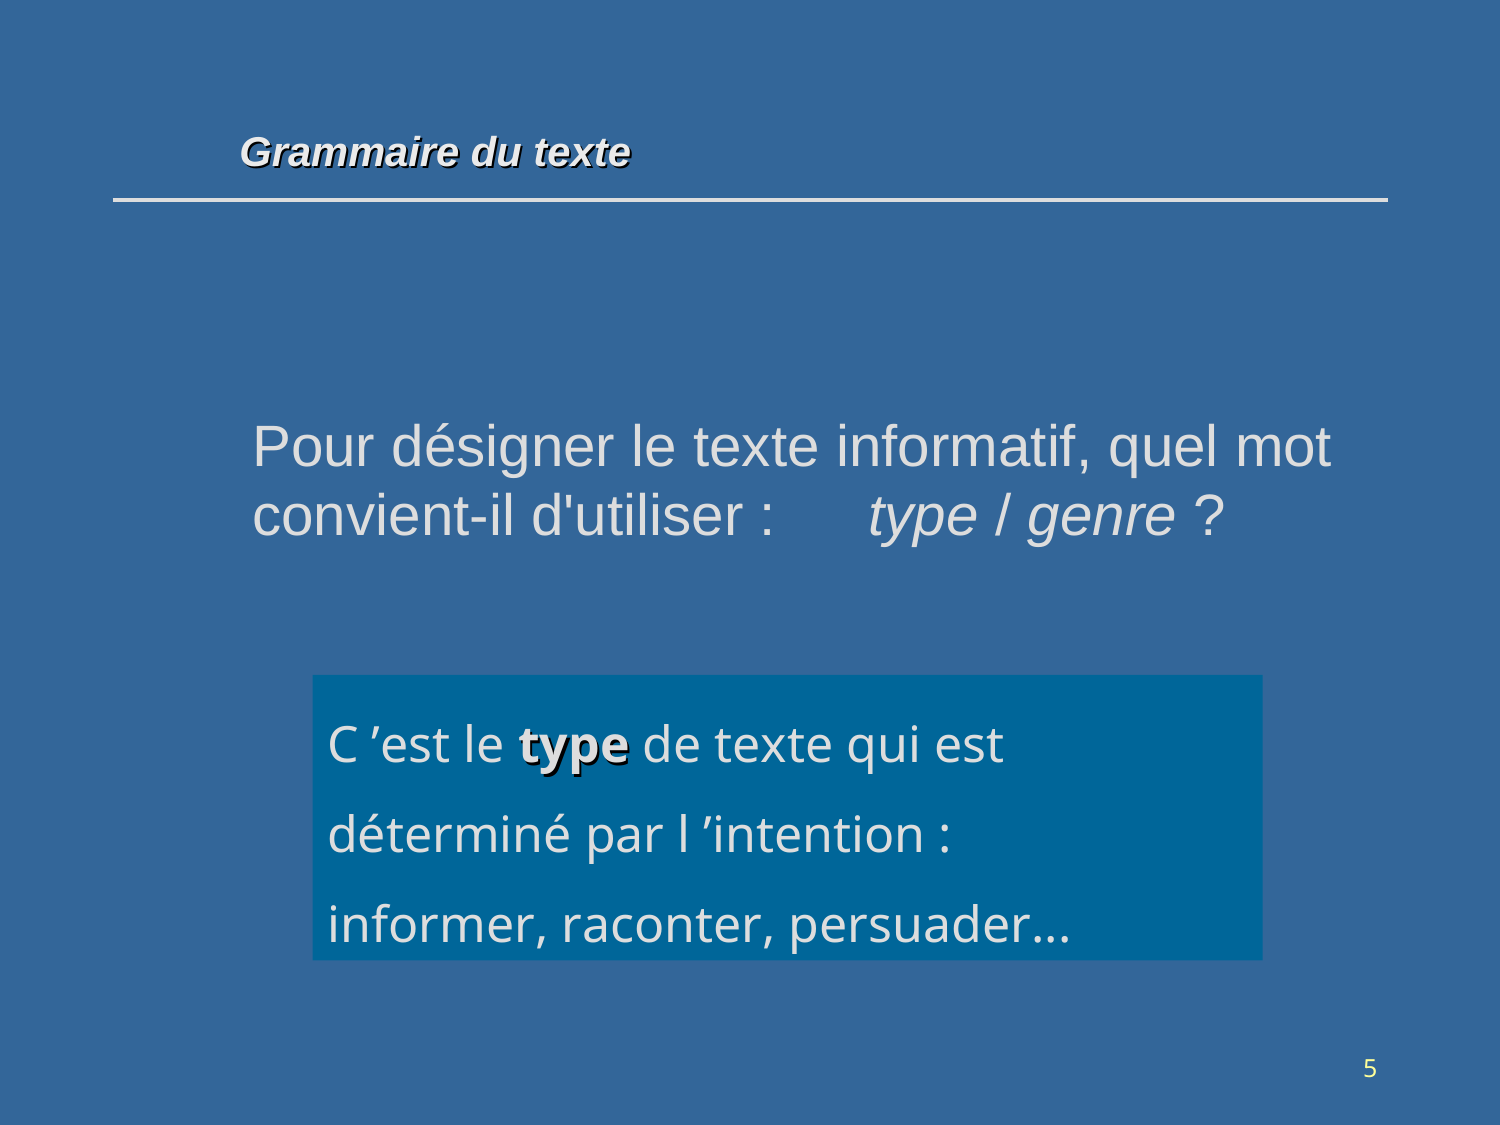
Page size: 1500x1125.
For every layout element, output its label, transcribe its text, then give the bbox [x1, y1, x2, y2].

text_box Pour désigner le texte informatif, quel mot convient-il d'utiliser : type / genre ? [237, 399, 1375, 556]
text_box Grammaire du texte [224, 116, 647, 183]
text_box C ’est le type de texte qui est déterminé par l ’intention : informer, raconter, persuader... [312, 674, 1263, 961]
